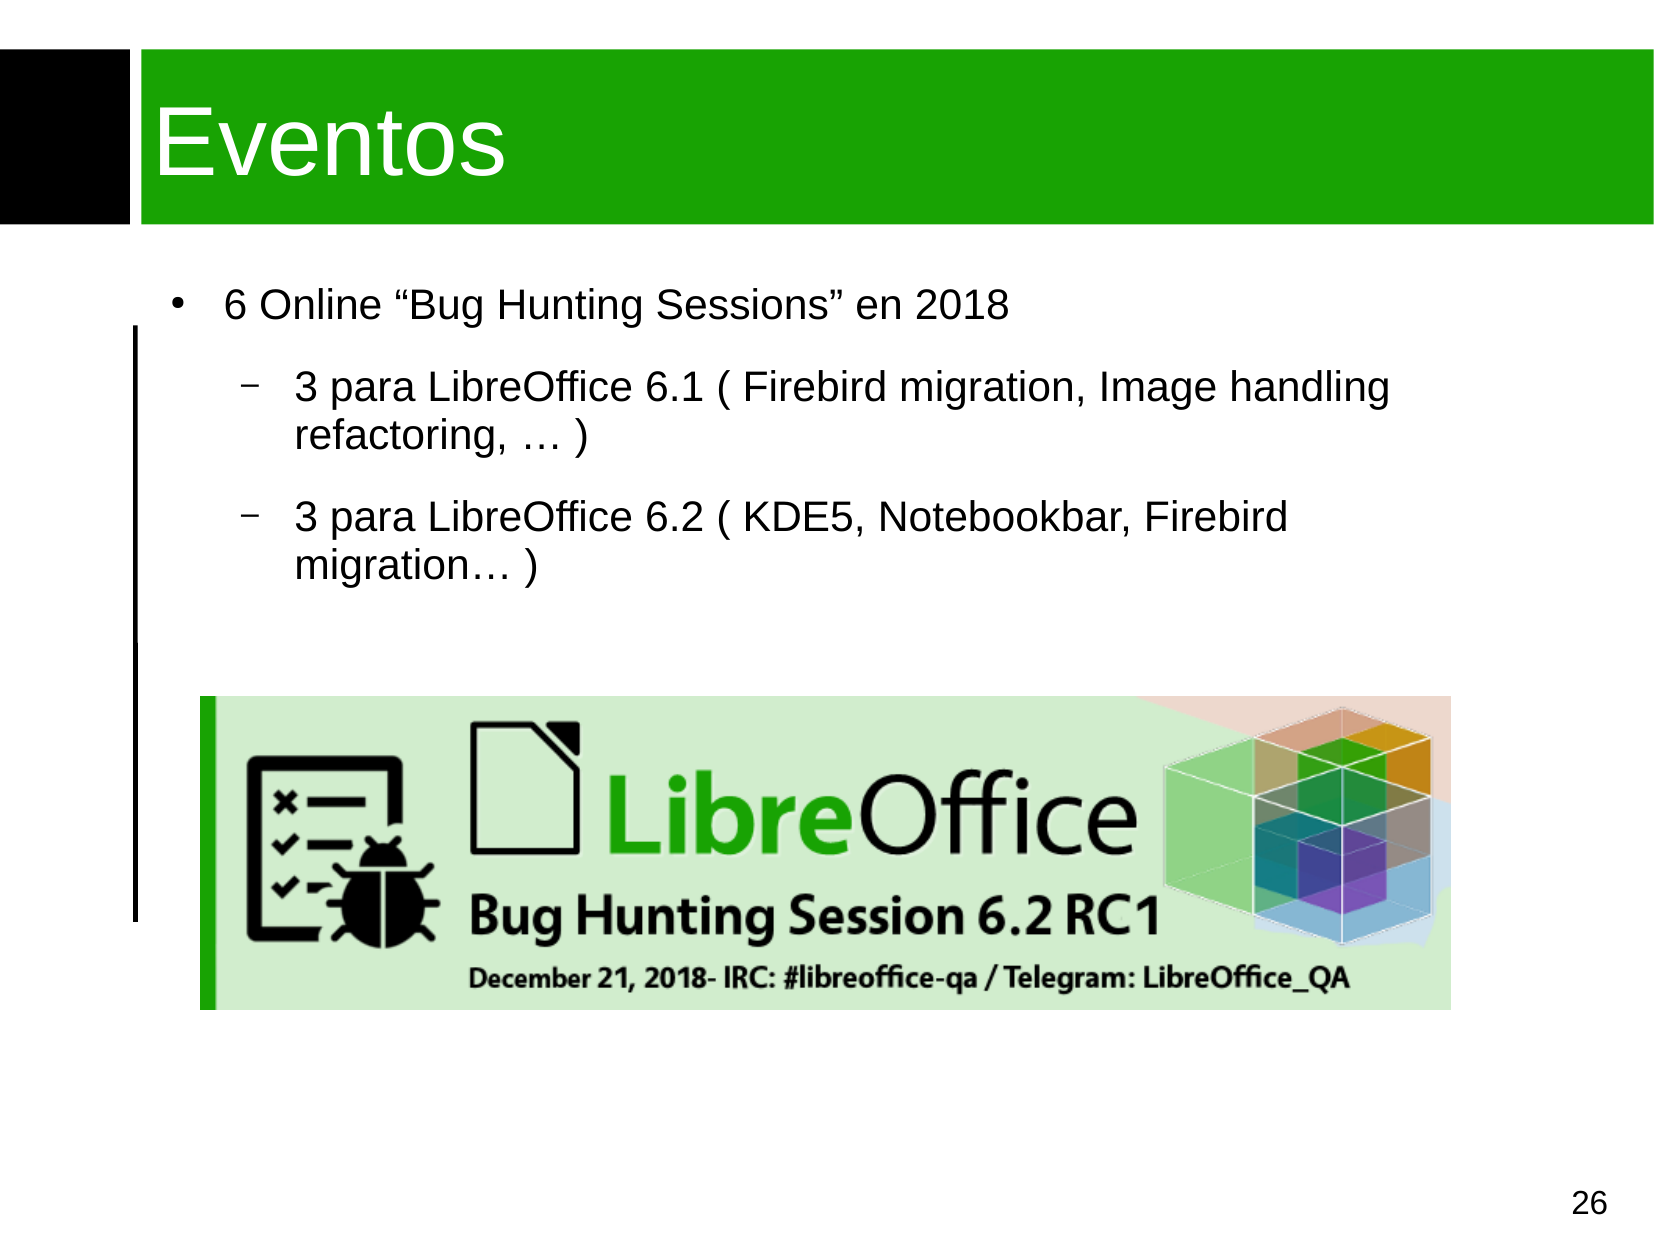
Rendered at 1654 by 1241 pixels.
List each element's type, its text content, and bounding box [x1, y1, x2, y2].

picture [200, 696, 1451, 1010]
title Eventos [152, 72, 1654, 211]
list 6 Online “Bug Hunting Sessions” en 2018 3 para LibreOffice 6.1 ( Firebird migration, Image handling refactoring, … ) 3 para LibreOffice 6.2 ( KDE5, Notebookbar, Firebird migration… ) [152, 280, 1536, 1097]
